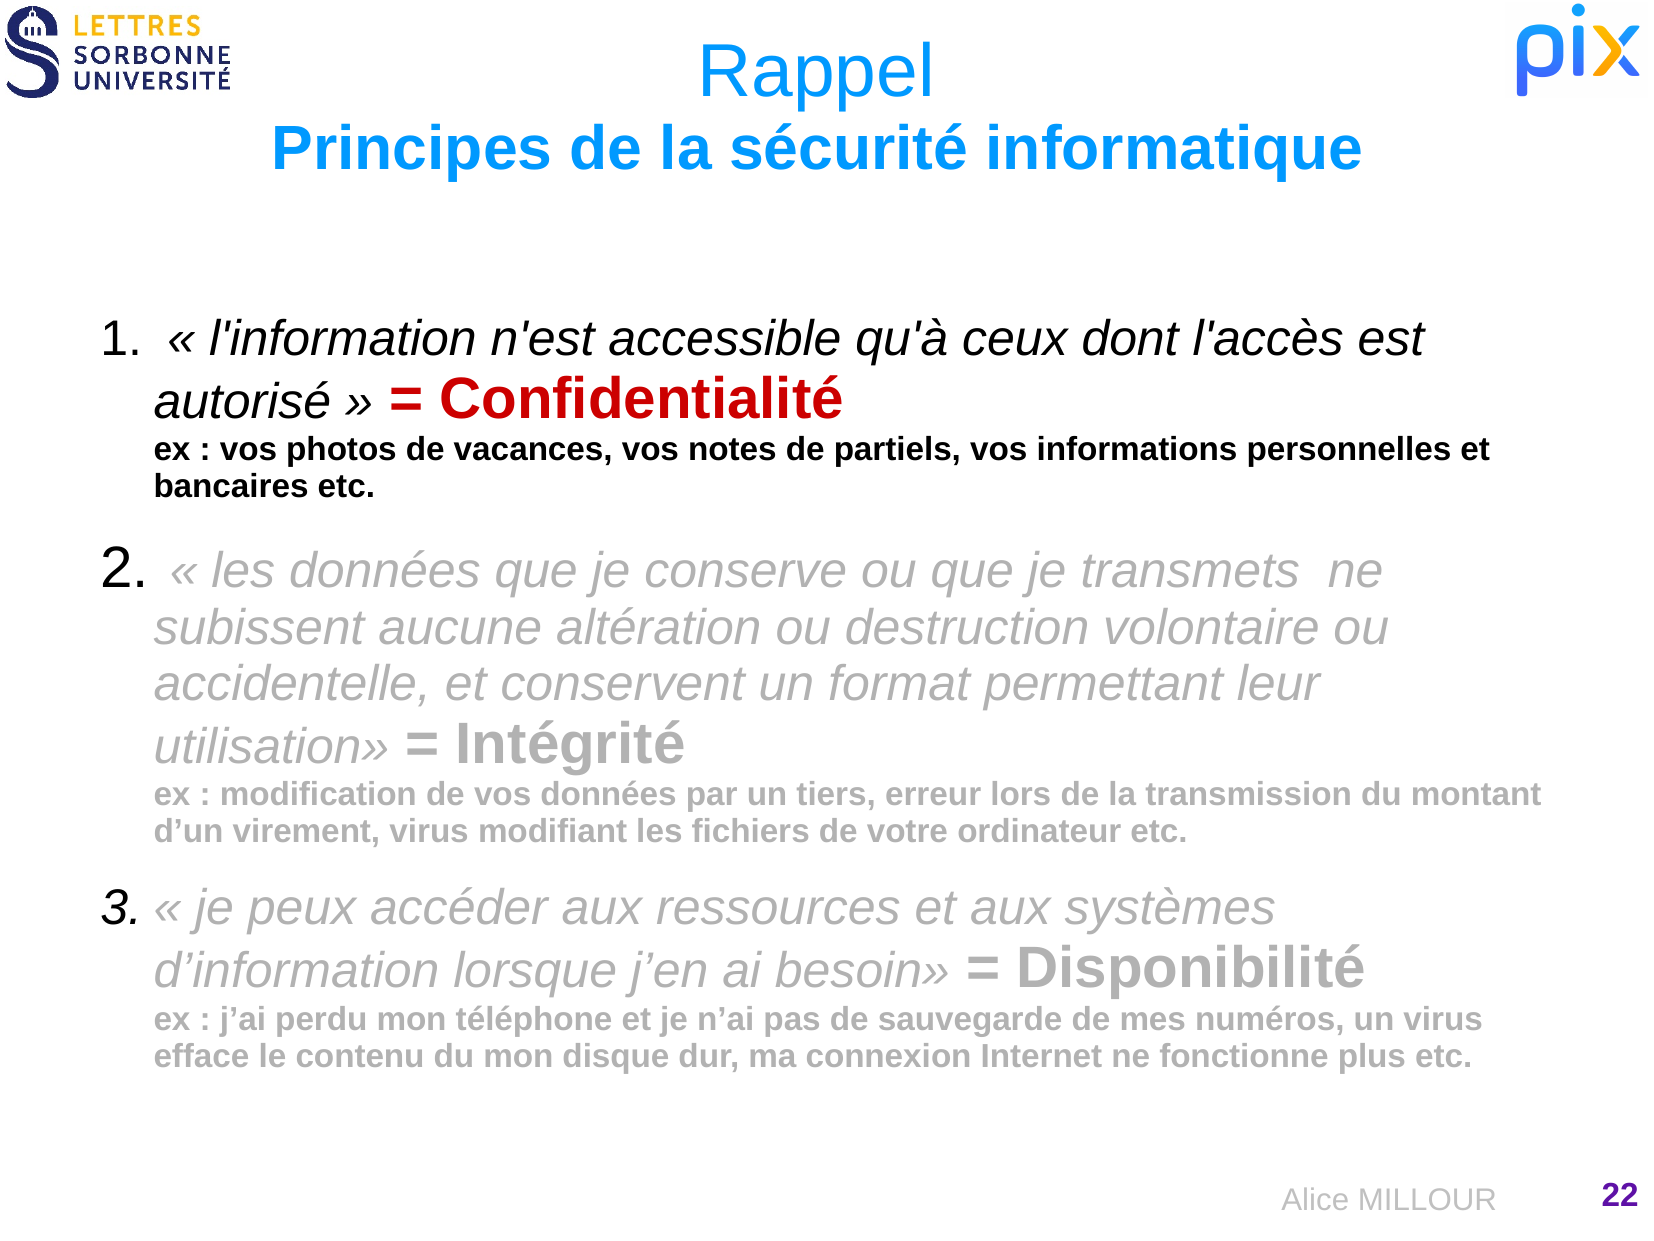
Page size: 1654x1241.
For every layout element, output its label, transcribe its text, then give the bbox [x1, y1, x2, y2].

text_box [989, 439, 1019, 511]
list « l'information n'est accessible qu'à ceux dont l'accès est autorisé » = Confidentialité ex : vos photos de vacances, vos notes de partiels, vos informations personnelles et bancaires etc. « les données que je conserve ou que je transmets ne subissent aucune altération ou destruction volontaire ou accidentelle, et conservent un format permettant leur utilisation» = Intégrité ex : modification de vos données par un tiers, erreur lors de la transmission du montant d’un virement, virus modifiant les fichiers de votre ordinateur etc. « je peux accéder aux ressources et aux systèmes d’information lorsque j’en ai besoin» = Disponibilité ex : j’ai perdu mon téléphone et je n’ai pas de sauvegarde de mes numéros, un virus efface le contenu du mon disque dur, ma connexion Internet ne fonctionne plus etc. [82, 310, 1571, 1030]
title Rappel Principes de la sécurité informatique [82, 2, 1571, 210]
picture [1571, 2, 1648, 98]
picture [5, 6, 82, 98]
